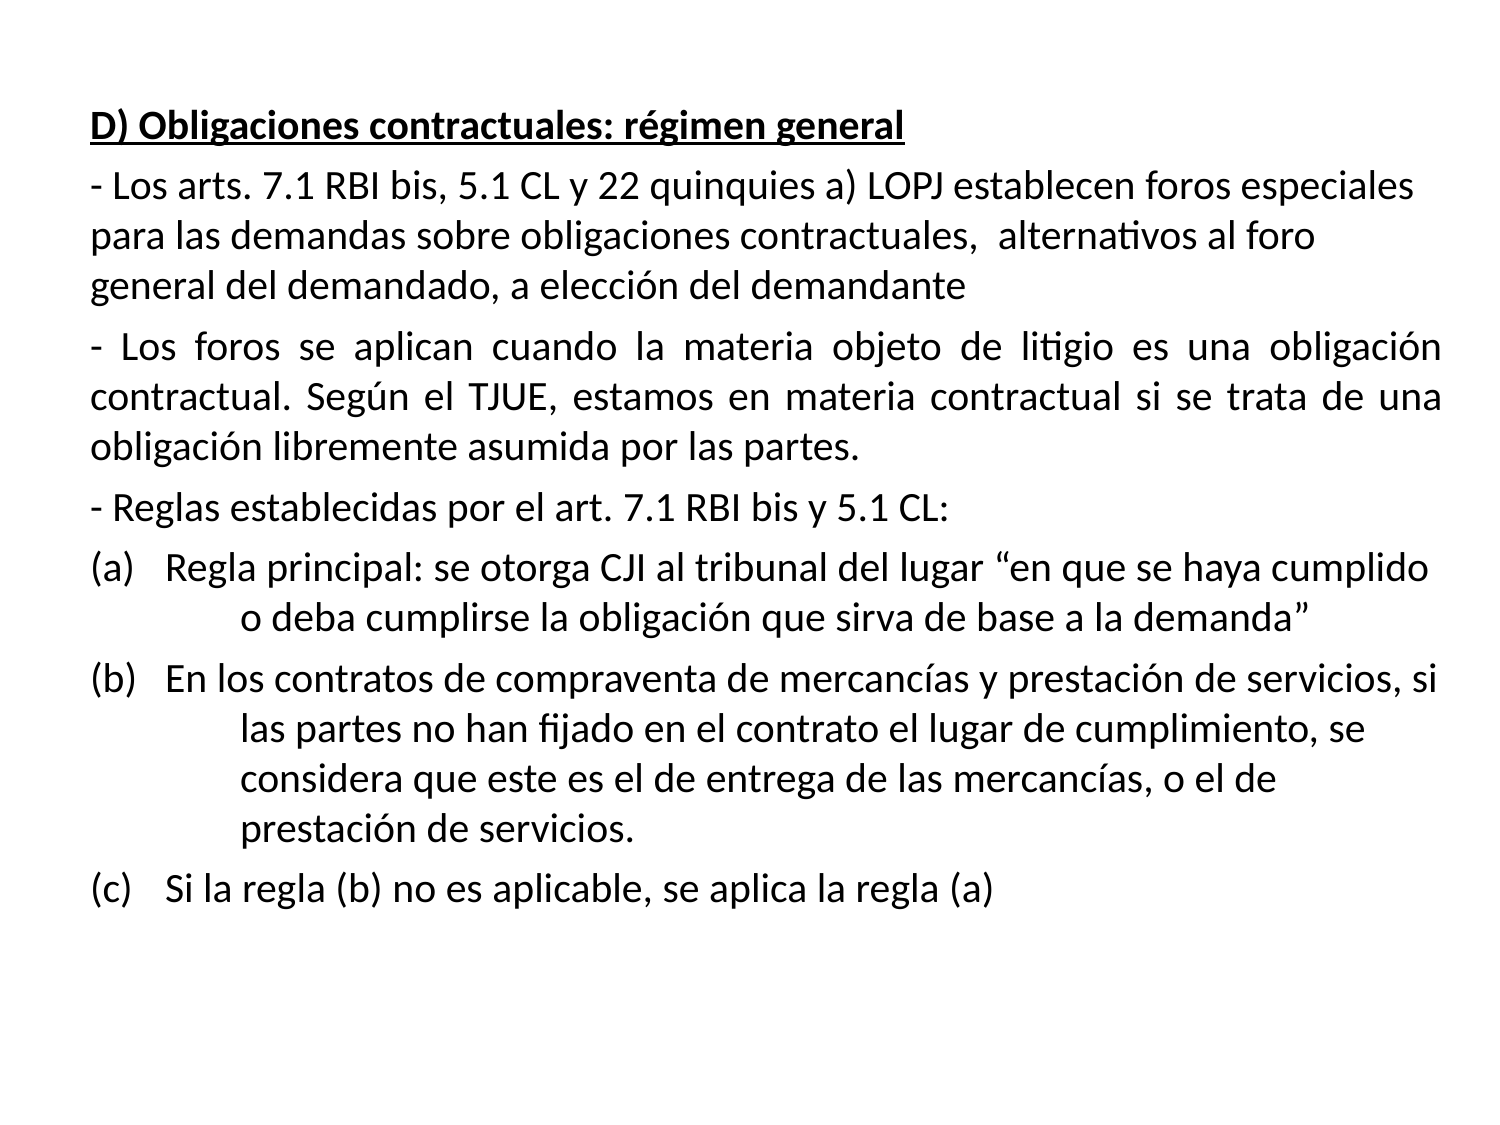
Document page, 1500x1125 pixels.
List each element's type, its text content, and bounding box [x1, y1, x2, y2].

list D) Obligaciones contractuales: régimen general - Los arts. 7.1 RBI bis, 5.1 CL y 22 quinquies a) LOPJ establecen foros especiales para las demandas sobre obligaciones contractuales, alternativos al foro general del demandado, a elección del demandante - Los foros se aplican cuando la materia objeto de litigio es una obligación contractual. Según el TJUE, estamos en materia contractual si se trata de una obligación libremente asumida por las partes. - Reglas establecidas por el art. 7.1 RBI bis y 5.1 CL: Regla principal: se otorga CJI al tribunal del lugar “en que se haya cumplido o deba cumplirse la obligación que sirva de base a la demanda” En los contratos de compraventa de mercancías y prestación de servicios, si las partes no han fijado en el contrato el lugar de cumplimiento, se considera que este es el de entrega de las mercancías, o el de prestación de servicios. Si la regla (b) no es aplicable, se aplica la regla (a) [75, 90, 1459, 1031]
